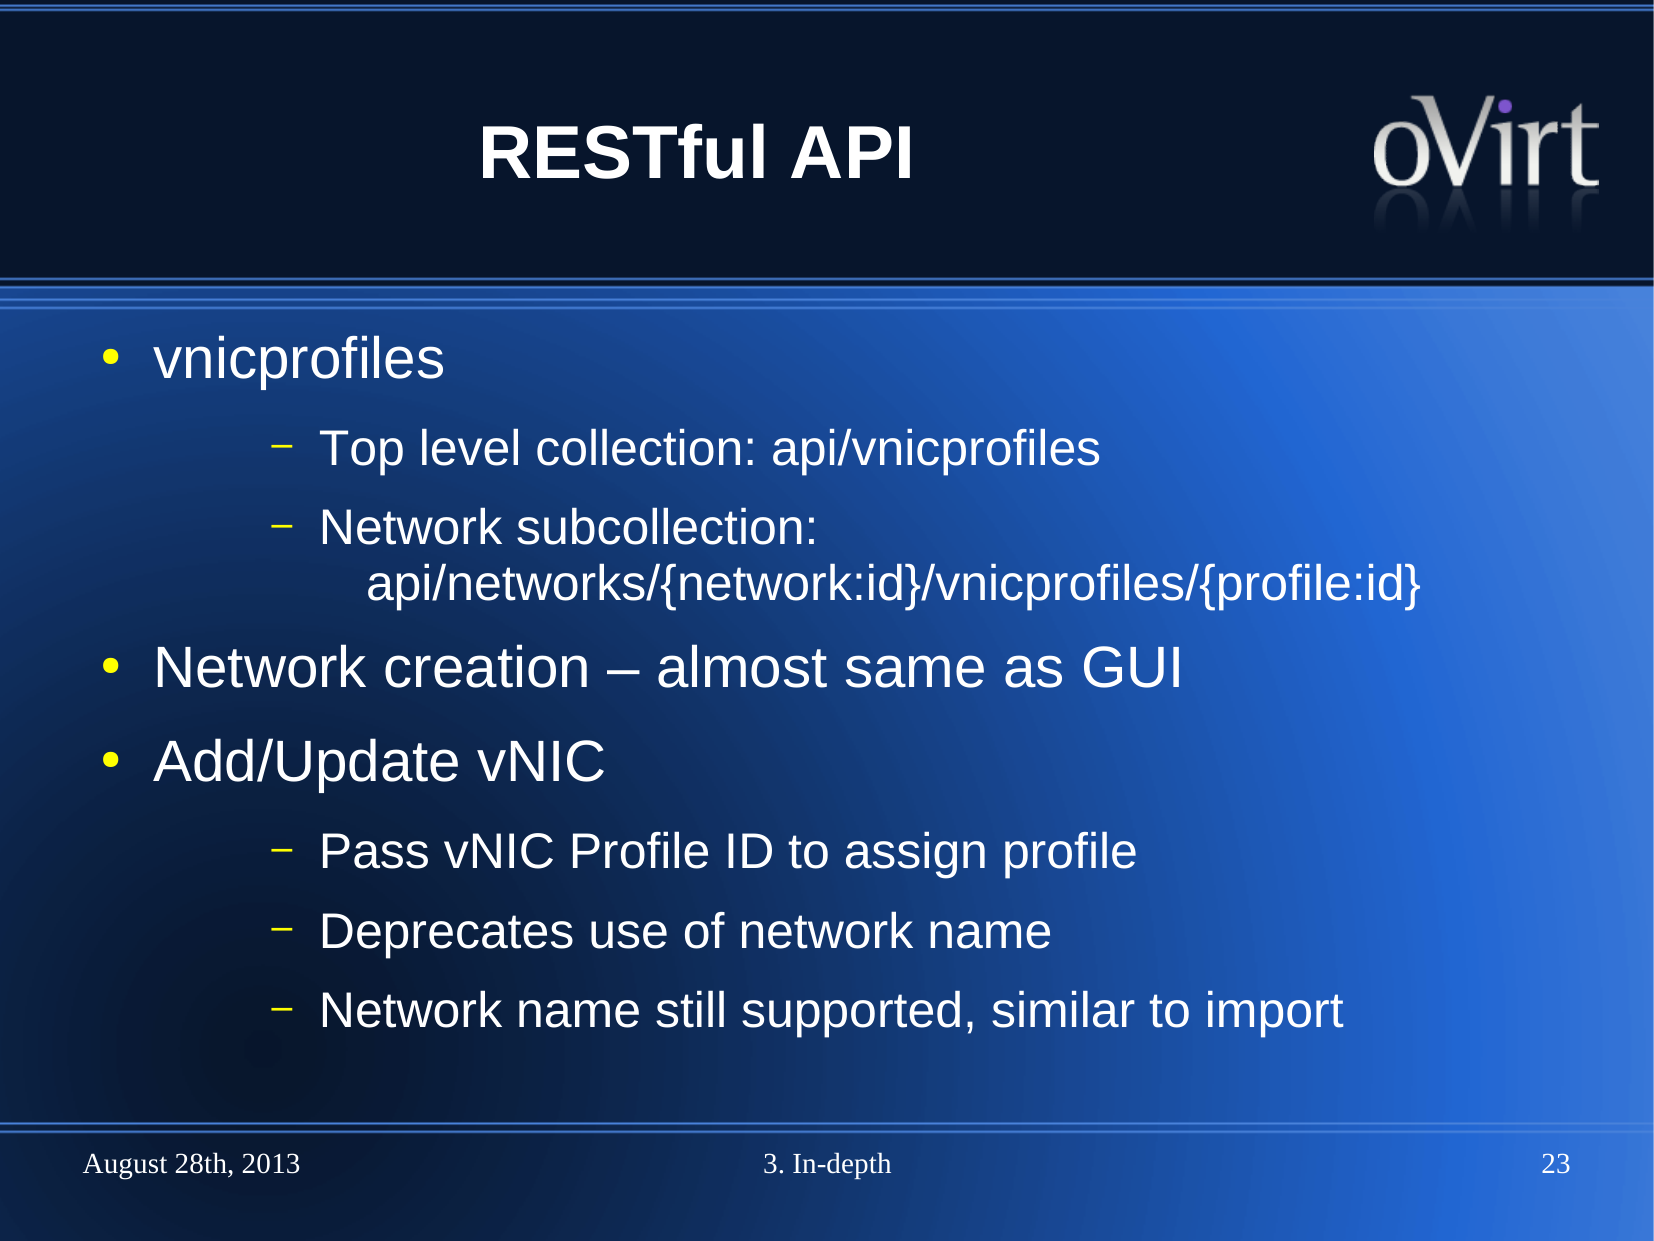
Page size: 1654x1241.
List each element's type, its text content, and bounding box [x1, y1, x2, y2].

picture [0, 0, 1654, 1241]
list vnicprofiles Top level collection: api/vnicprofiles Network subcollection: api/networks/{network:id}/vnicprofiles/{profile:id} Network creation – almost same as GUI Add/Update vNIC Pass vNIC Profile ID to assign profile Deprecates use of network name Network name still supported, similar to import [82, 325, 1538, 1039]
title RESTful API [82, 49, 1312, 257]
